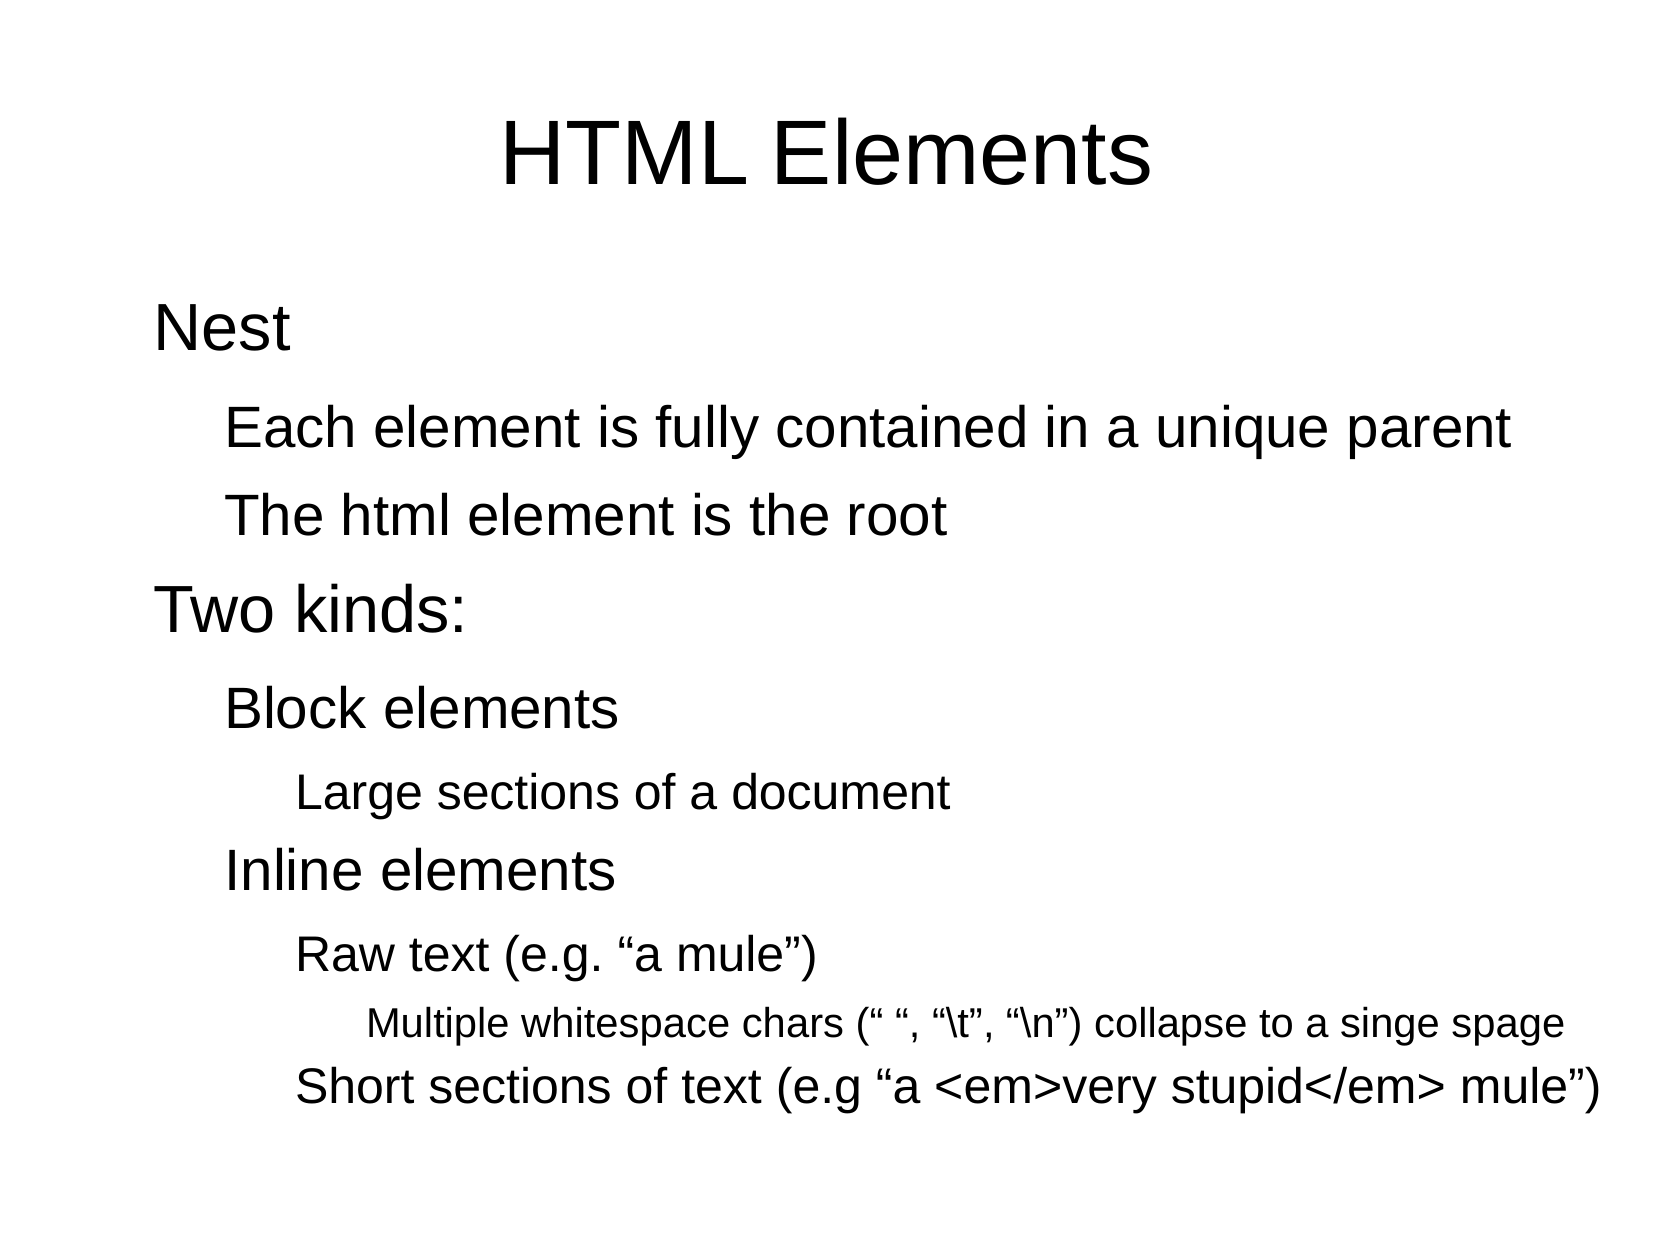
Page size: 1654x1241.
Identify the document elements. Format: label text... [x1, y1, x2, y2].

title HTML Elements [82, 49, 1571, 257]
list Nest Each element is fully contained in a unique parent The html element is the root Two kinds: Block elements Large sections of a document Inline elements Raw text (e.g. “a mule”) Multiple whitespace chars (“ “, “\t”, “\n”) collapse to a singe spage Short sections of text (e.g “a <em>very stupid</em> mule”) [82, 290, 1613, 1126]
